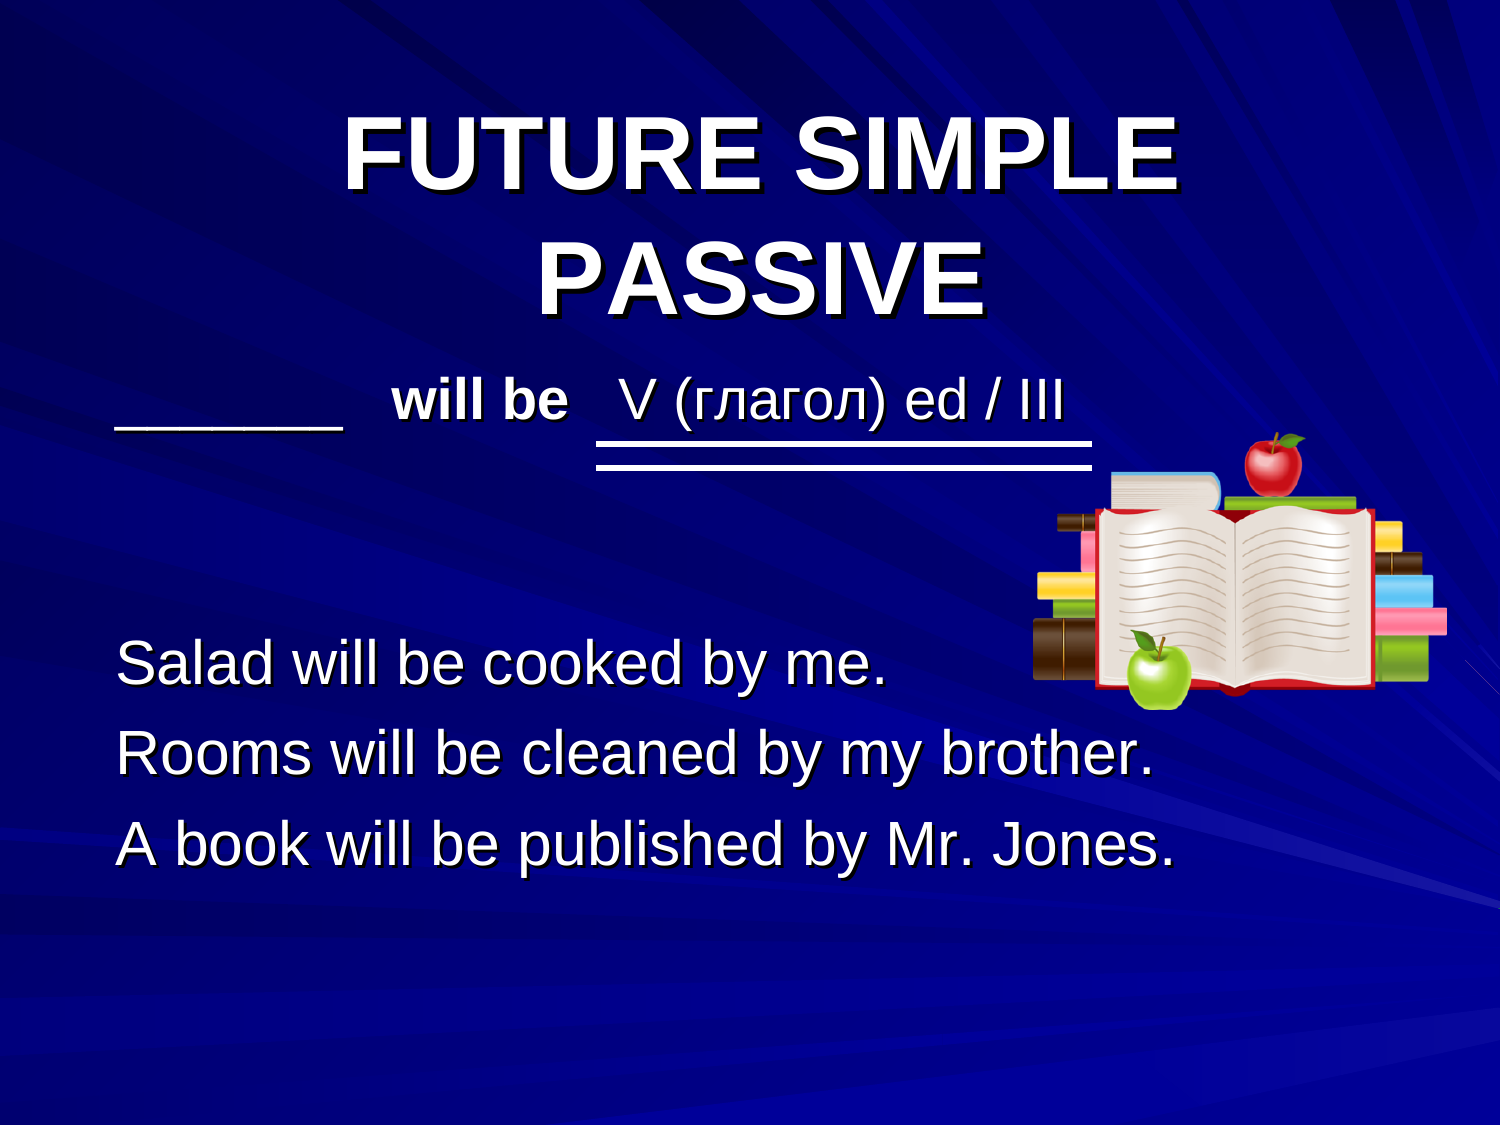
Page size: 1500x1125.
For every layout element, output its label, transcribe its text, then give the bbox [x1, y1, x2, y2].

list _______ will be V (глагол) ed / III Salad will be cooked by me. Rooms will be cleaned by my brother. A book will be published by Mr. Jones. [100, 338, 1376, 977]
picture [1033, 432, 1447, 710]
title FUTURE SIMPLE PASSIVE [100, 78, 1424, 302]
